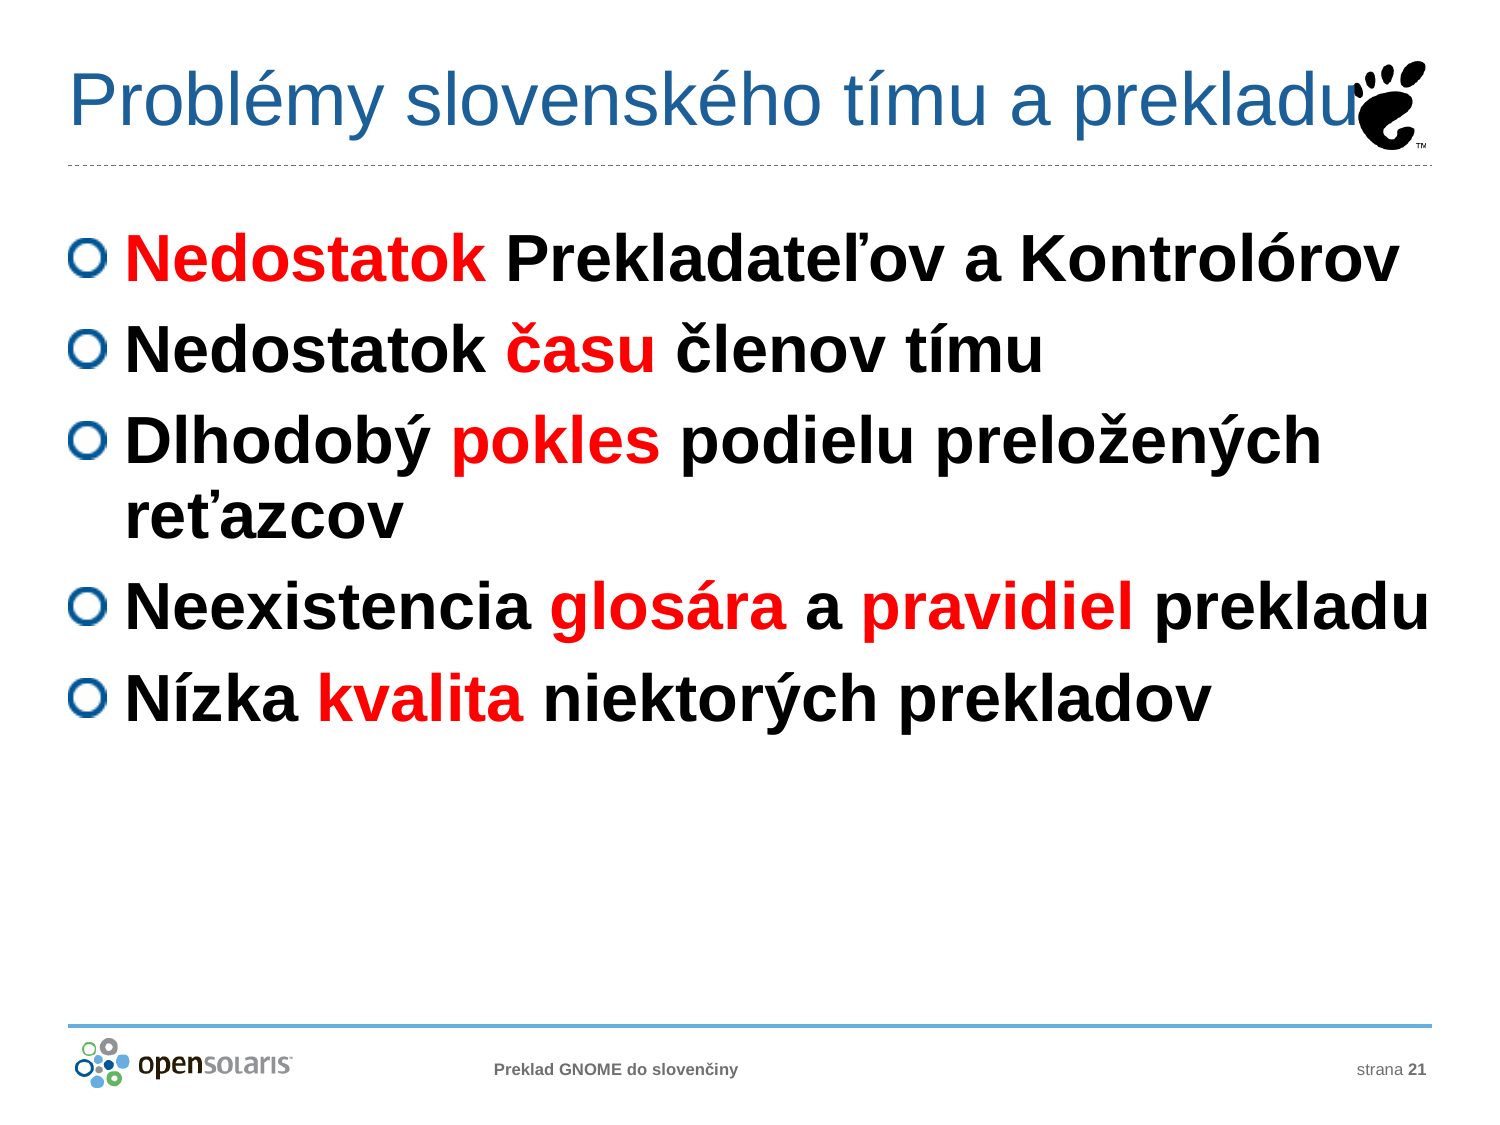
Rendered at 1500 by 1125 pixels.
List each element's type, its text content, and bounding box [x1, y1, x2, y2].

picture [1352, 61, 1426, 150]
title Problémy slovenského tímu a prekladu [68, 51, 1388, 148]
list Nedostatok Prekladateľov a Kontrolórov Nedostatok času členov tímu Dlhodobý pokles podielu preložených reťazcov Neexistencia glosára a pravidiel prekladu Nízka kvalita niektorých prekladov [68, 220, 1432, 978]
picture [74, 1038, 293, 1088]
